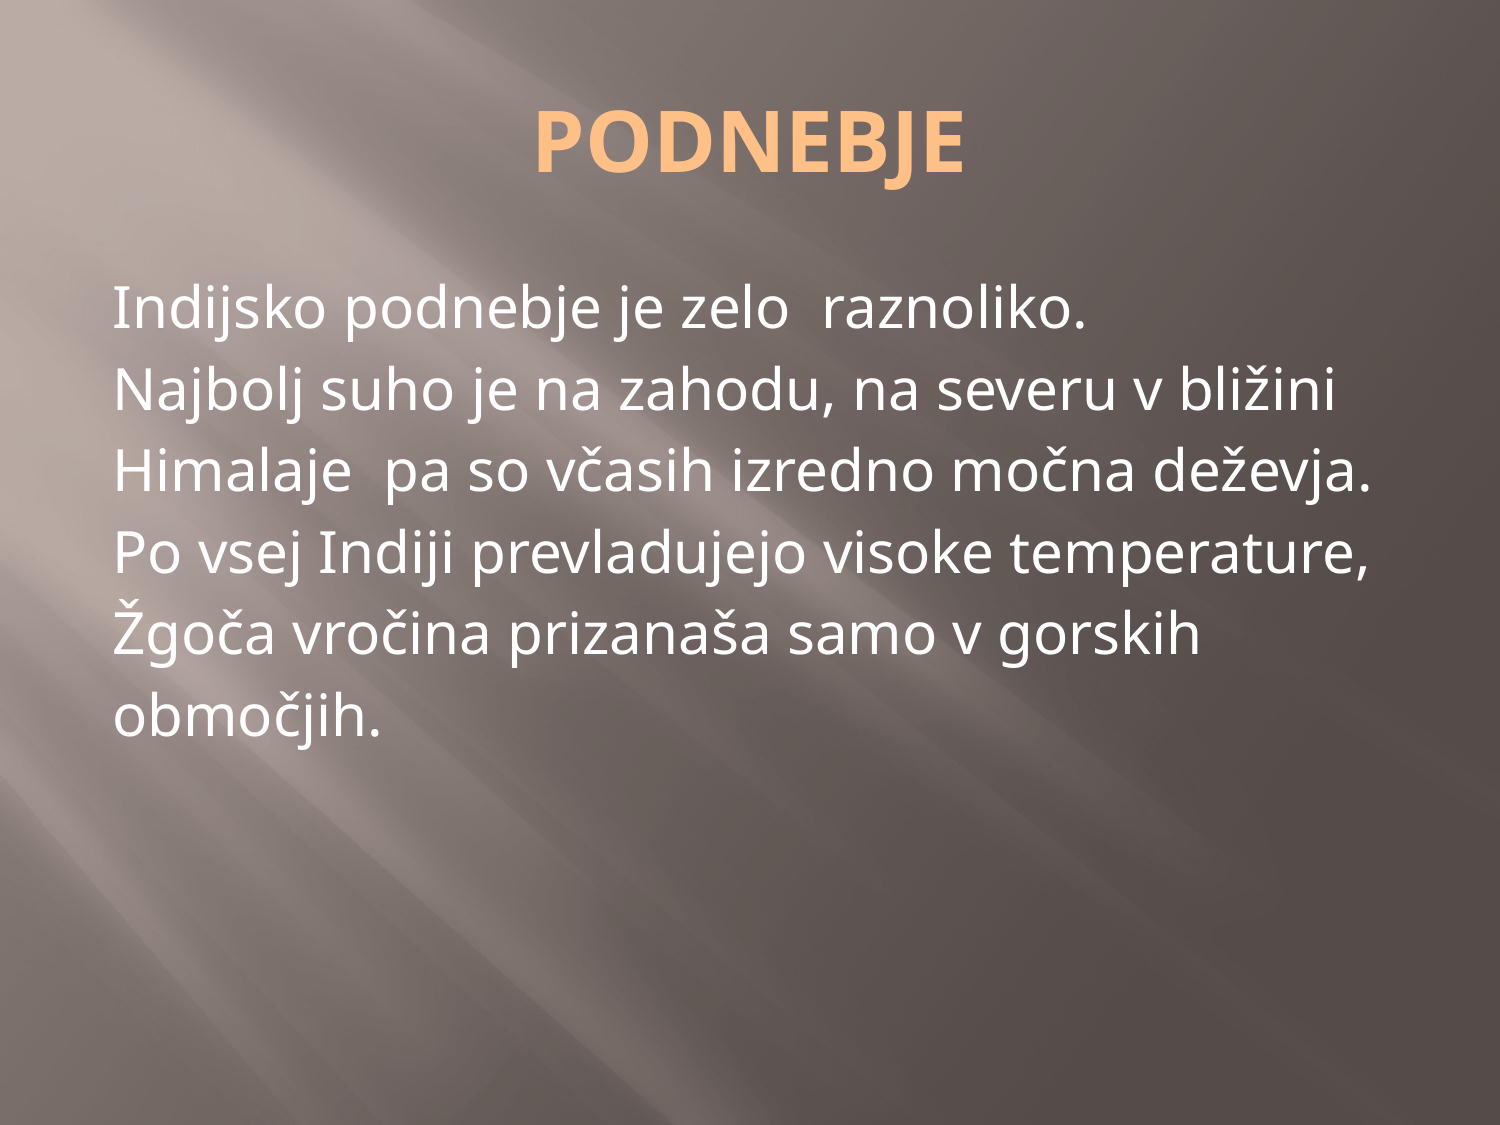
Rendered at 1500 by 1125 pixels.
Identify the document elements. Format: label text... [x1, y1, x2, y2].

picture [0, 0, 1500, 1125]
title PODNEBJE [75, 45, 1425, 233]
list Indijsko podnebje je zelo raznoliko. Najbolj suho je na zahodu, na severu v bližini Himalaje pa so včasih izredno močna deževja. Po vsej Indiji prevladujejo visoke temperature, Žgoča vročina prizanaša samo v gorskih območjih. [75, 262, 1425, 1035]
